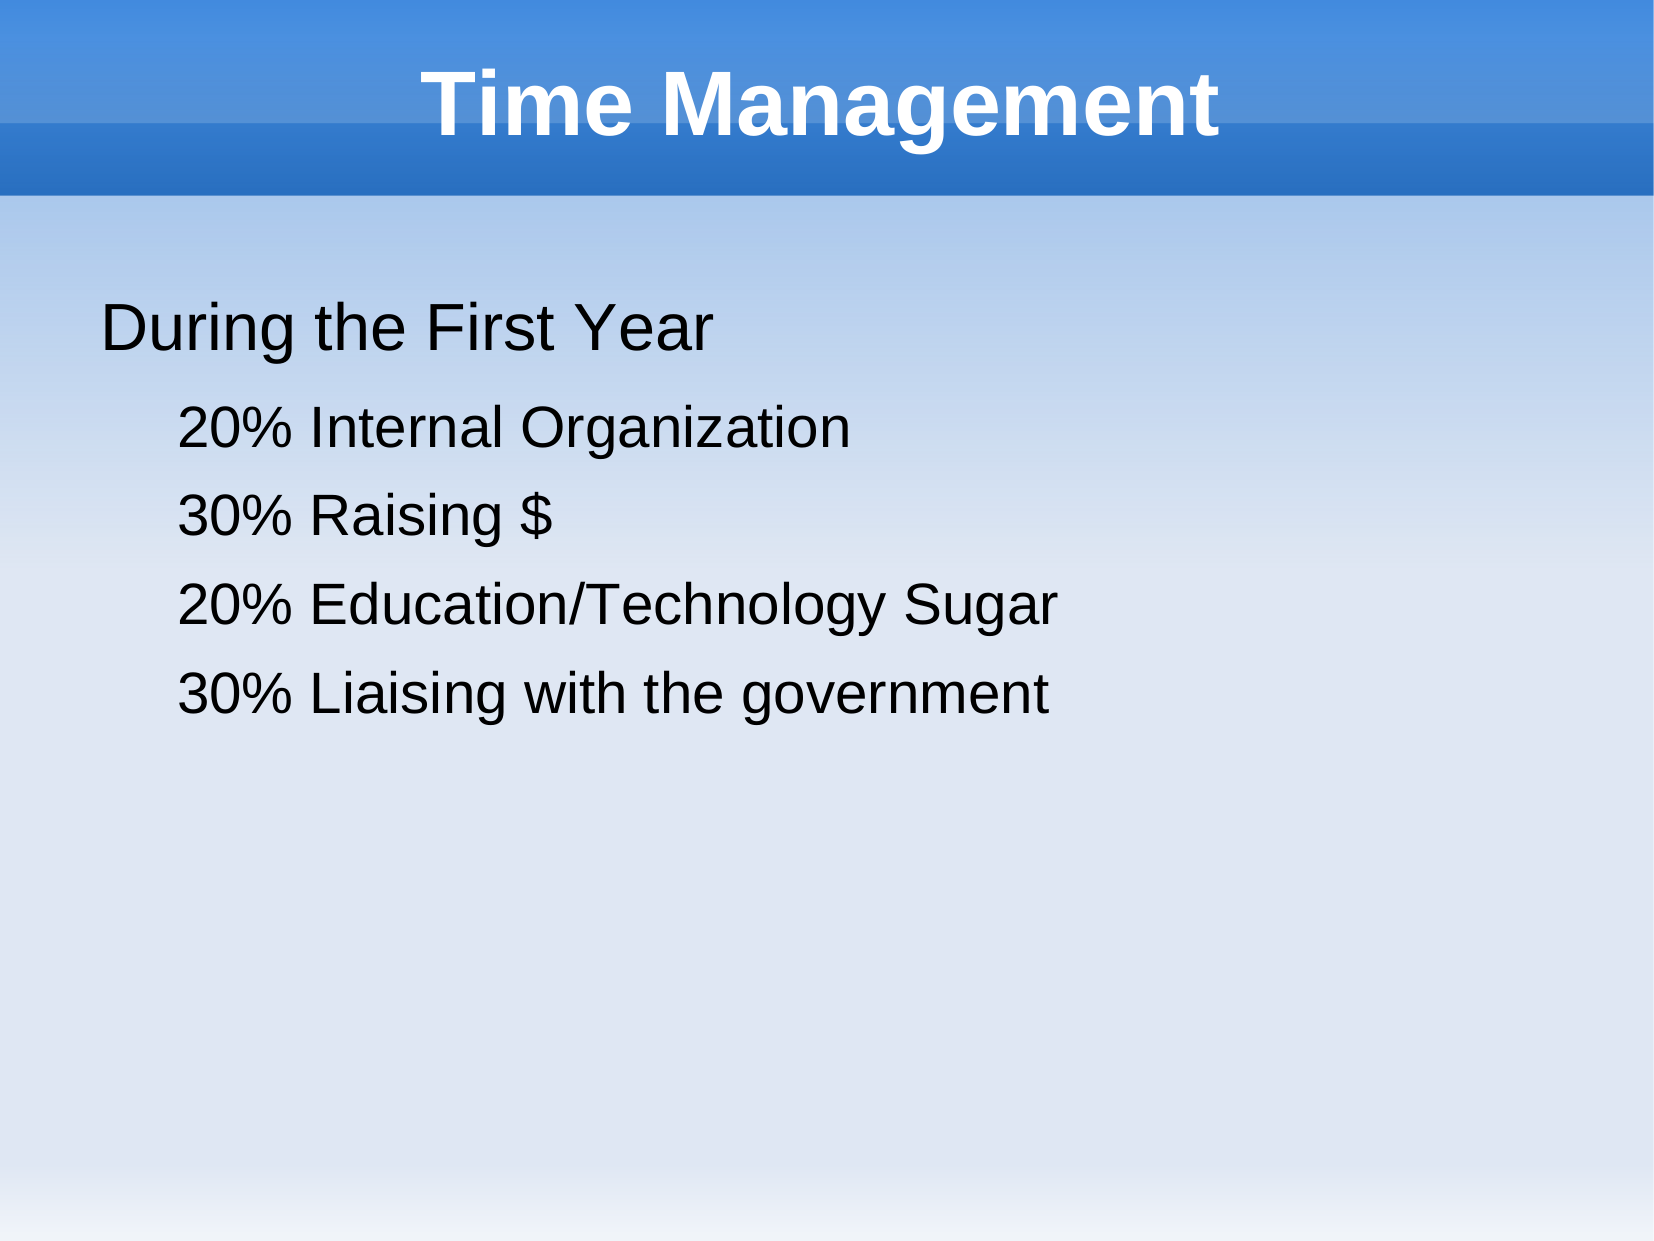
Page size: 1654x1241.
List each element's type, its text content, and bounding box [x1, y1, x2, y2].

list During the First Year 20% Internal Organization 30% Raising $ 20% Education/Technology Sugar 30% Liaising with the government [82, 290, 1571, 1094]
picture [0, 0, 1654, 1241]
title Time Management [76, 7, 1565, 200]
